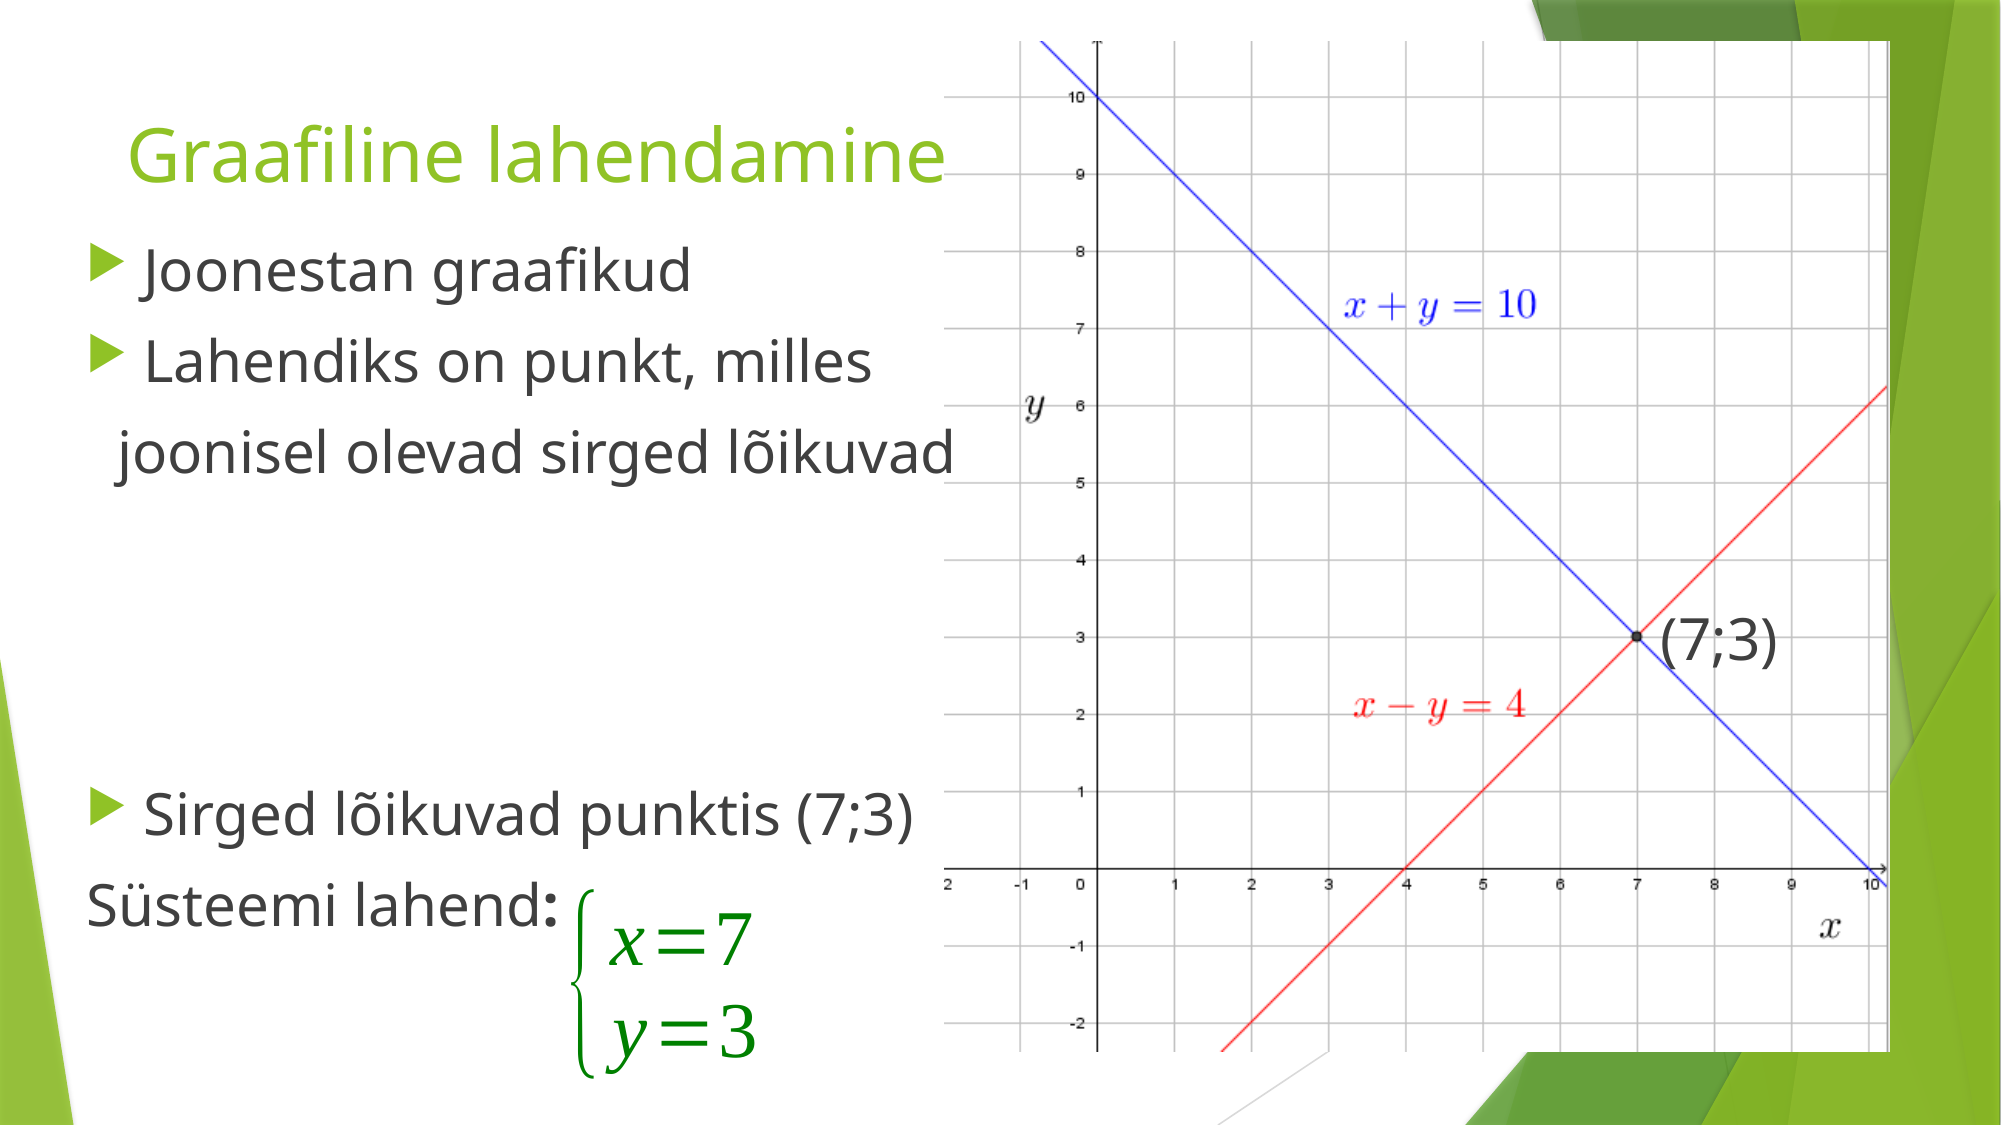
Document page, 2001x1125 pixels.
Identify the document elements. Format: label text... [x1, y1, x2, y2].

chart [561, 885, 769, 1083]
list Joonestan graafikud Lahendiks on punkt, milles joonisel olevad sirged lõikuvad Sirged lõikuvad punktis (7;3) Süsteemi lahend: [71, 225, 1537, 1096]
text_box (7;3) [1646, 590, 1802, 674]
title Graafiline lahendamine [111, 99, 1522, 225]
picture [944, 41, 1890, 1052]
